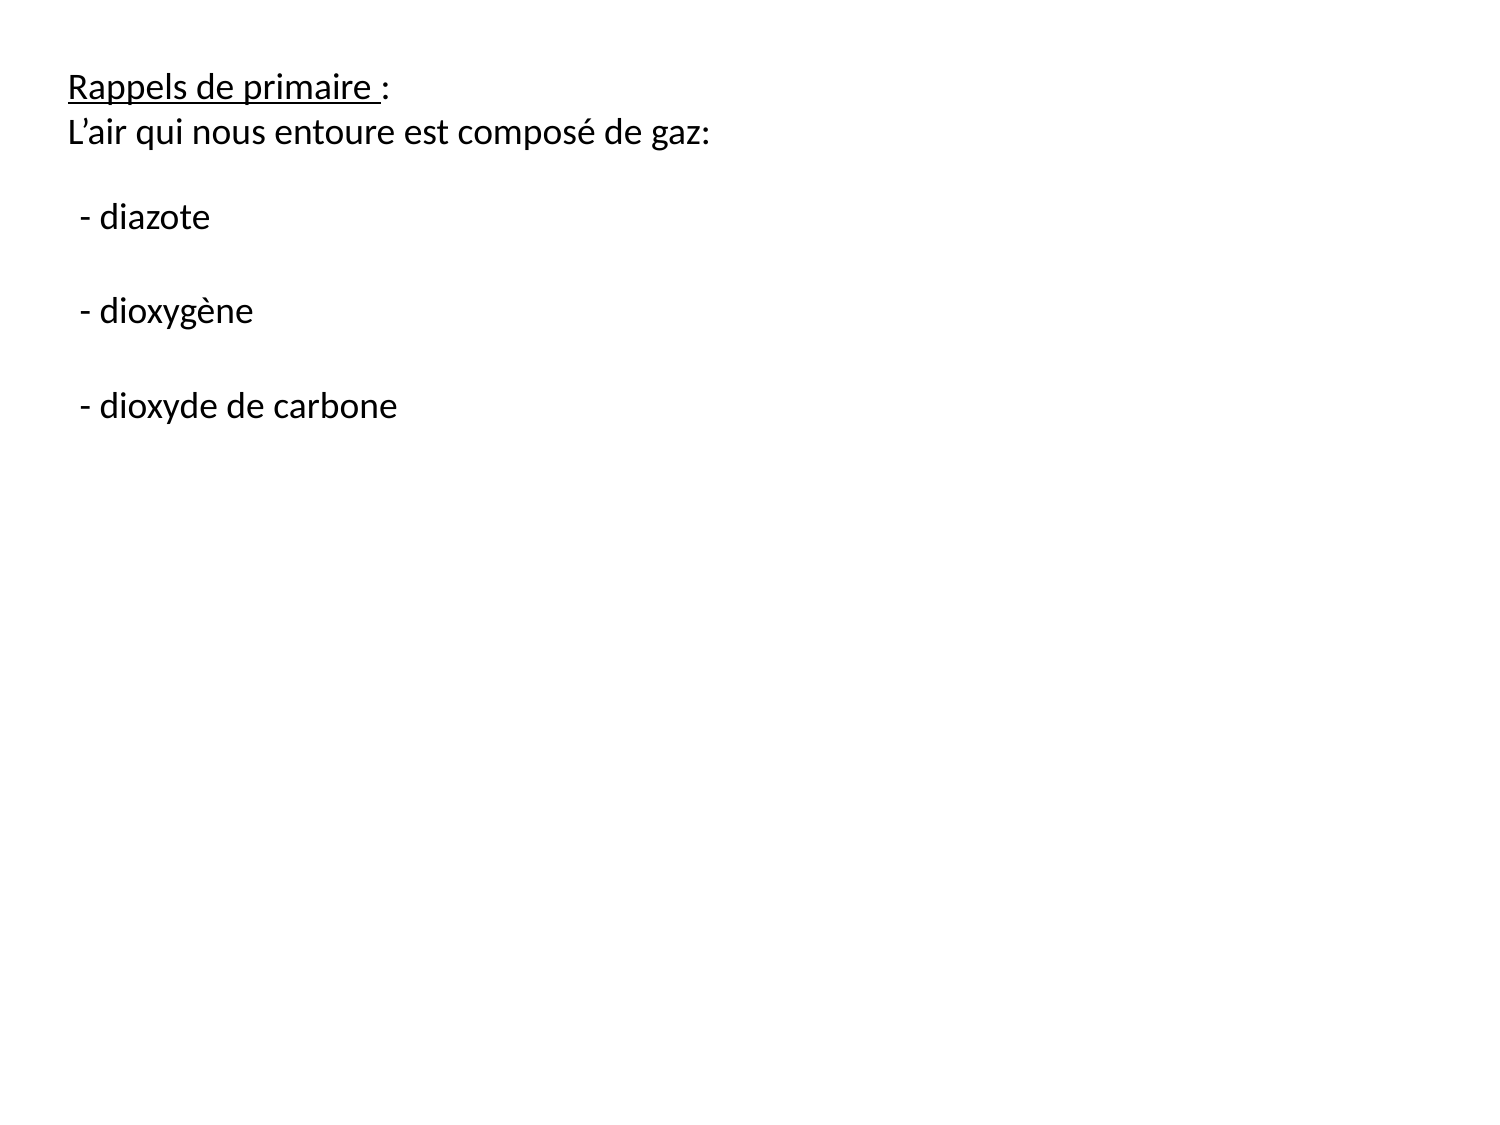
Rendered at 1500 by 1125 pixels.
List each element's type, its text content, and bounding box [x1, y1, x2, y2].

text_box - diazote [64, 184, 597, 245]
text_box - dioxyde de carbone [64, 373, 597, 434]
text_box Rappels de primaire : L’air qui nous entoure est composé de gaz: [53, 54, 1447, 160]
text_box - dioxygène [64, 278, 597, 339]
